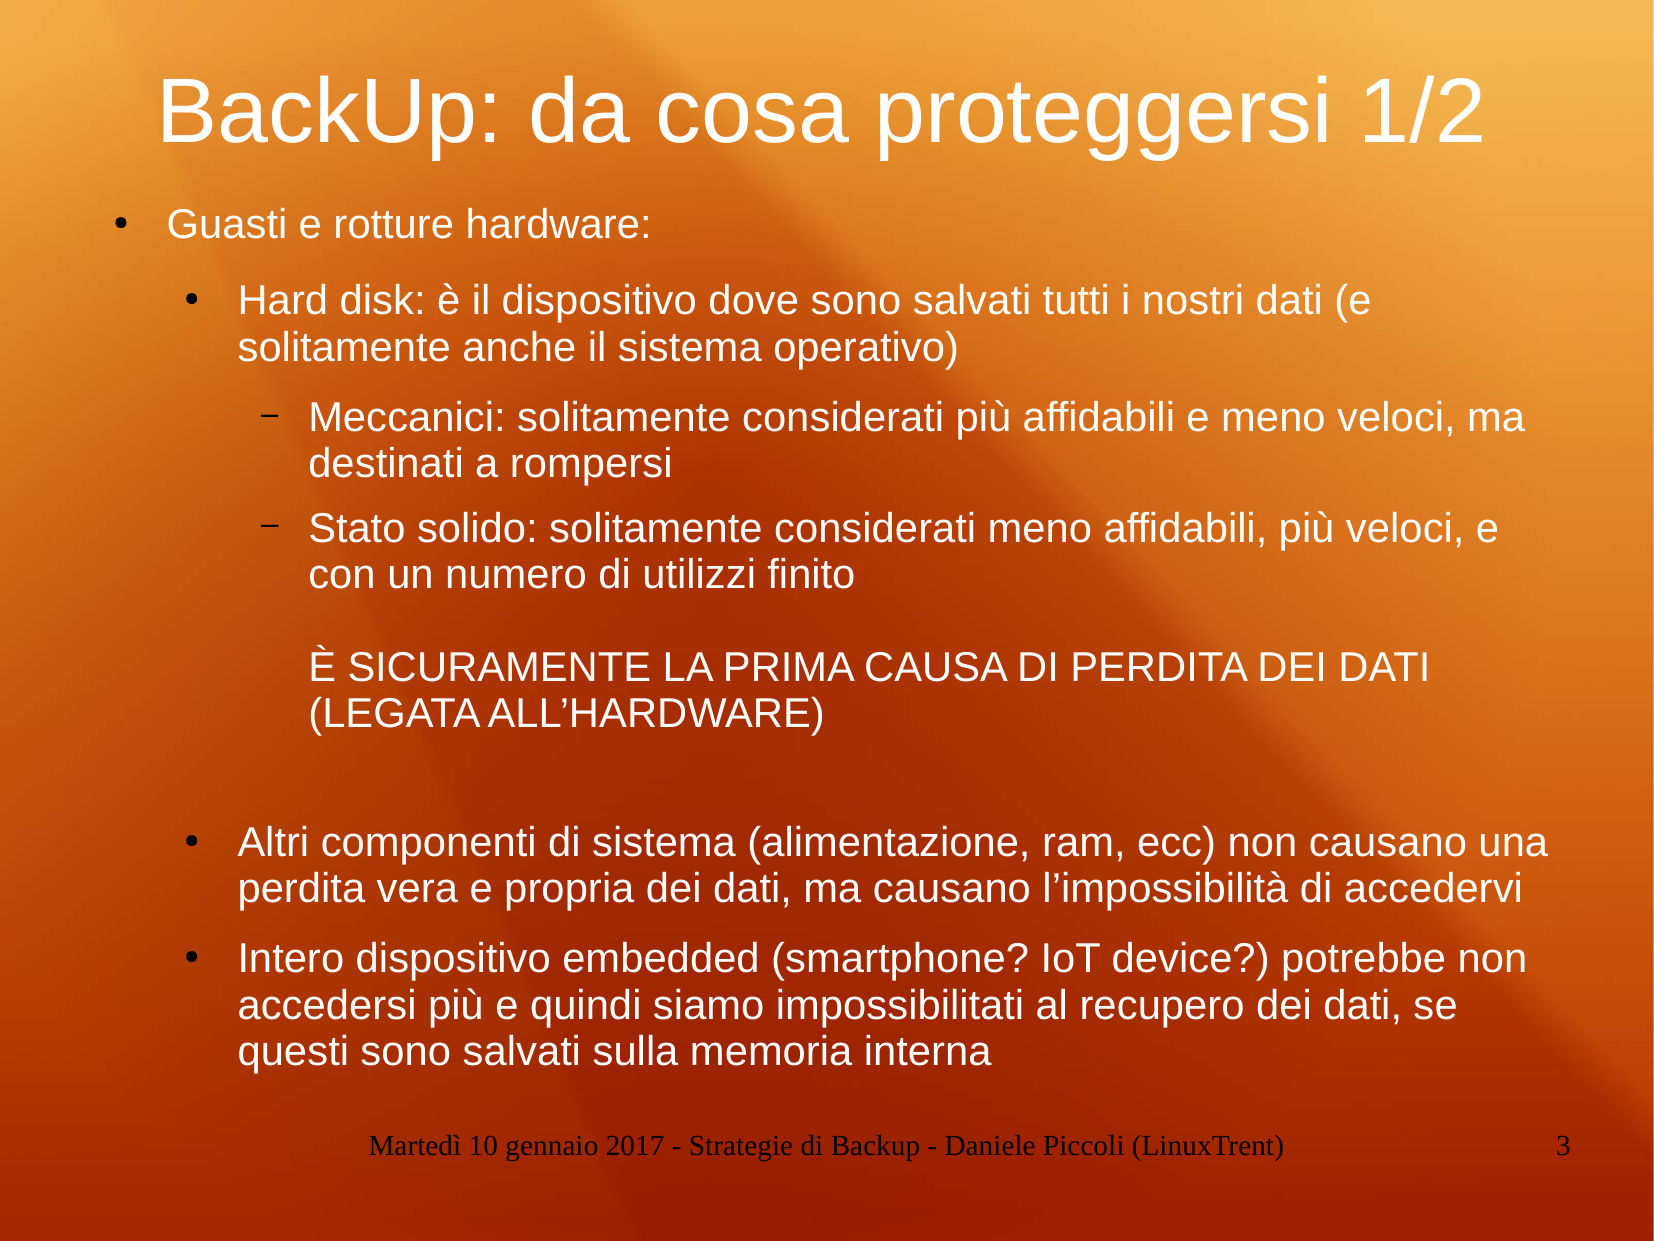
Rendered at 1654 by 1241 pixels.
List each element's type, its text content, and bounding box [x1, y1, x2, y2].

title BackUp: da cosa proteggersi 1/2 [77, 45, 1567, 177]
list Guasti e rotture hardware: Hard disk: è il dispositivo dove sono salvati tutti i nostri dati (e solitamente anche il sistema operativo) Meccanici: solitamente considerati più affidabili e meno veloci, ma destinati a rompersi Stato solido: solitamente considerati meno affidabili, più veloci, e con un numero di utilizzi finito È SICURAMENTE LA PRIMA CAUSA DI PERDITA DEI DATI (LEGATA ALL’HARDWARE) Altri componenti di sistema (alimentazione, ram, ecc) non causano una perdita vera e propria dei dati, ma causano l’impossibilità di accedervi Intero dispositivo embedded (smartphone? IoT device?) potrebbe non accedersi più e quindi siamo impossibilitati al recupero dei dati, se questi sono salvati sulla memoria interna [95, 201, 1555, 1075]
picture [0, 0, 1654, 1241]
